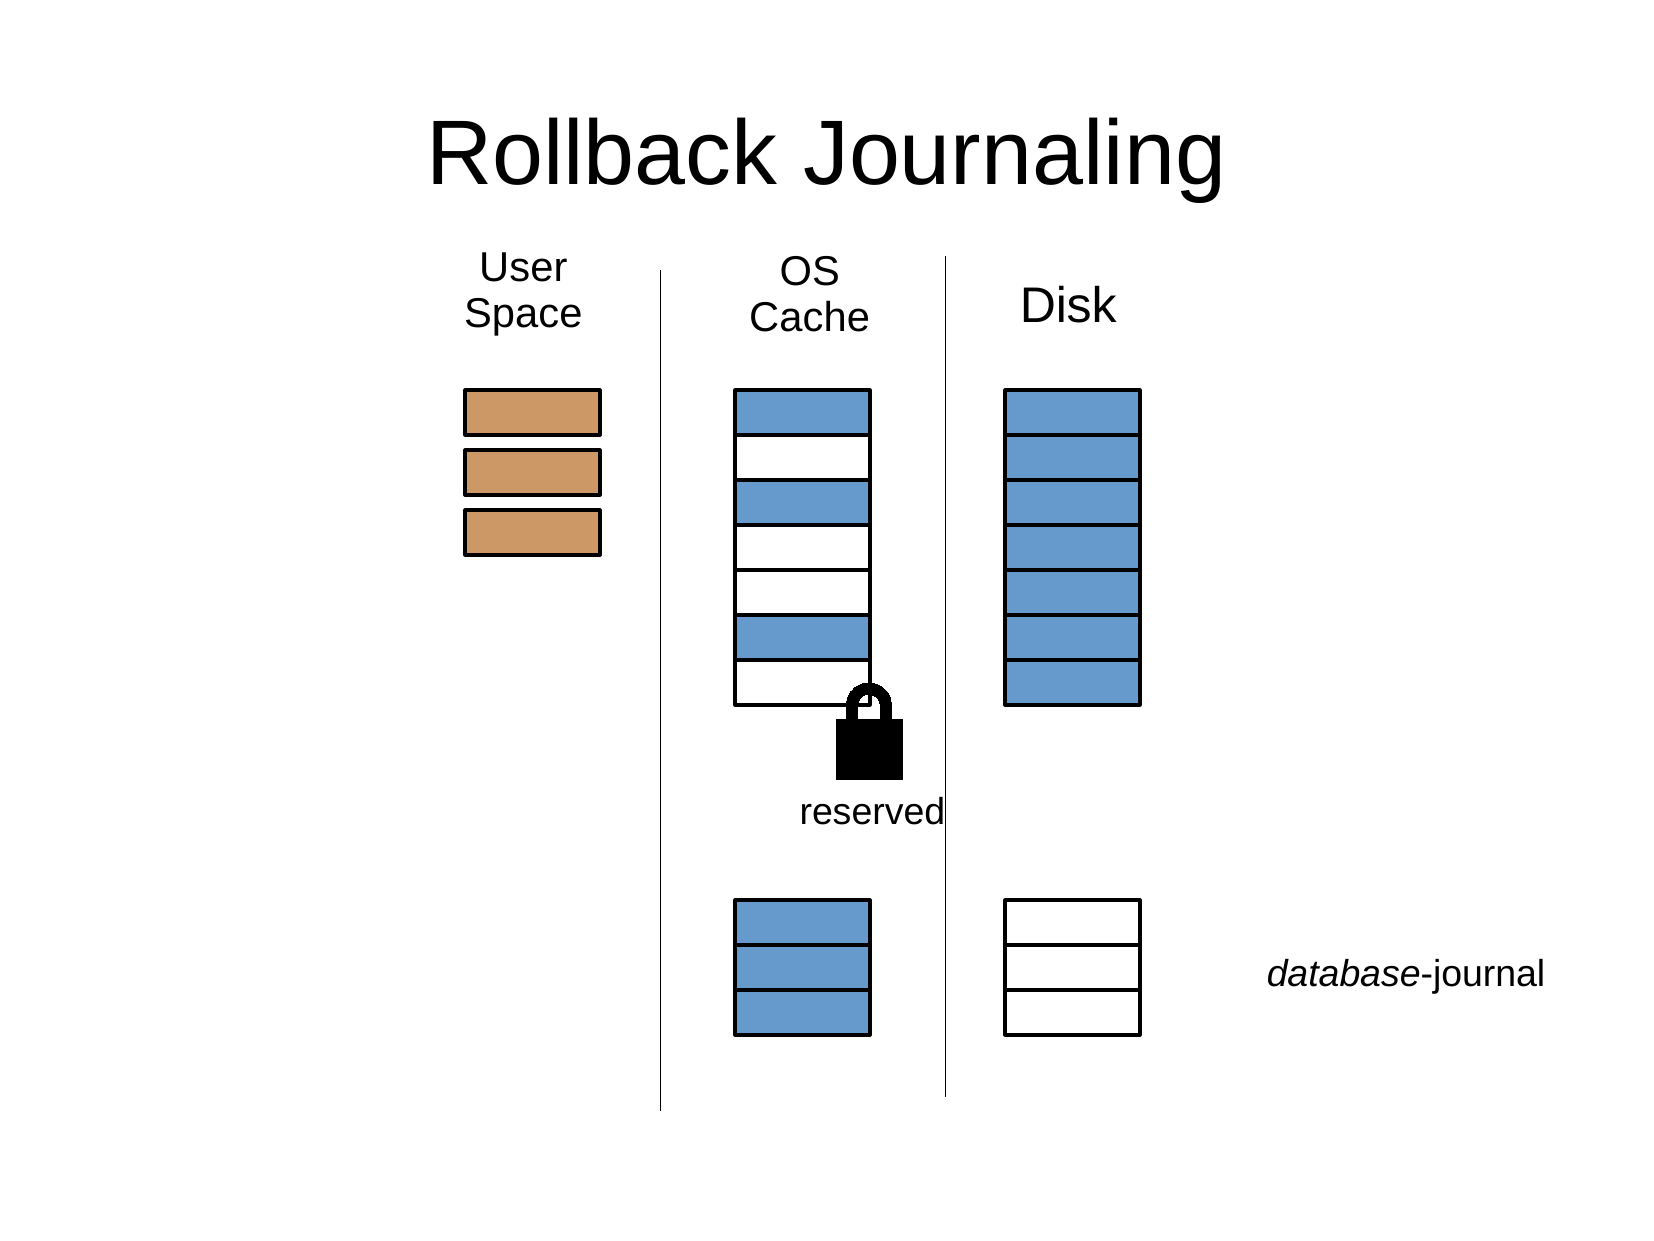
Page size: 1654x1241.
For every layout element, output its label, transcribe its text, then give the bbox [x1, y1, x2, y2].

text_box [465, 390, 601, 436]
text_box Disk [1005, 270, 1132, 342]
text_box reserved [784, 783, 961, 841]
text_box OS Cache [734, 240, 916, 349]
text_box [1005, 390, 1141, 706]
text_box [1005, 900, 1141, 1036]
text_box [465, 510, 601, 556]
text_box User Space [449, 236, 631, 346]
text_box [735, 900, 871, 1036]
text_box [465, 450, 601, 496]
text_box database-journal [1252, 945, 1561, 1002]
text_box [735, 390, 903, 780]
title Rollback Journaling [82, 49, 1571, 257]
